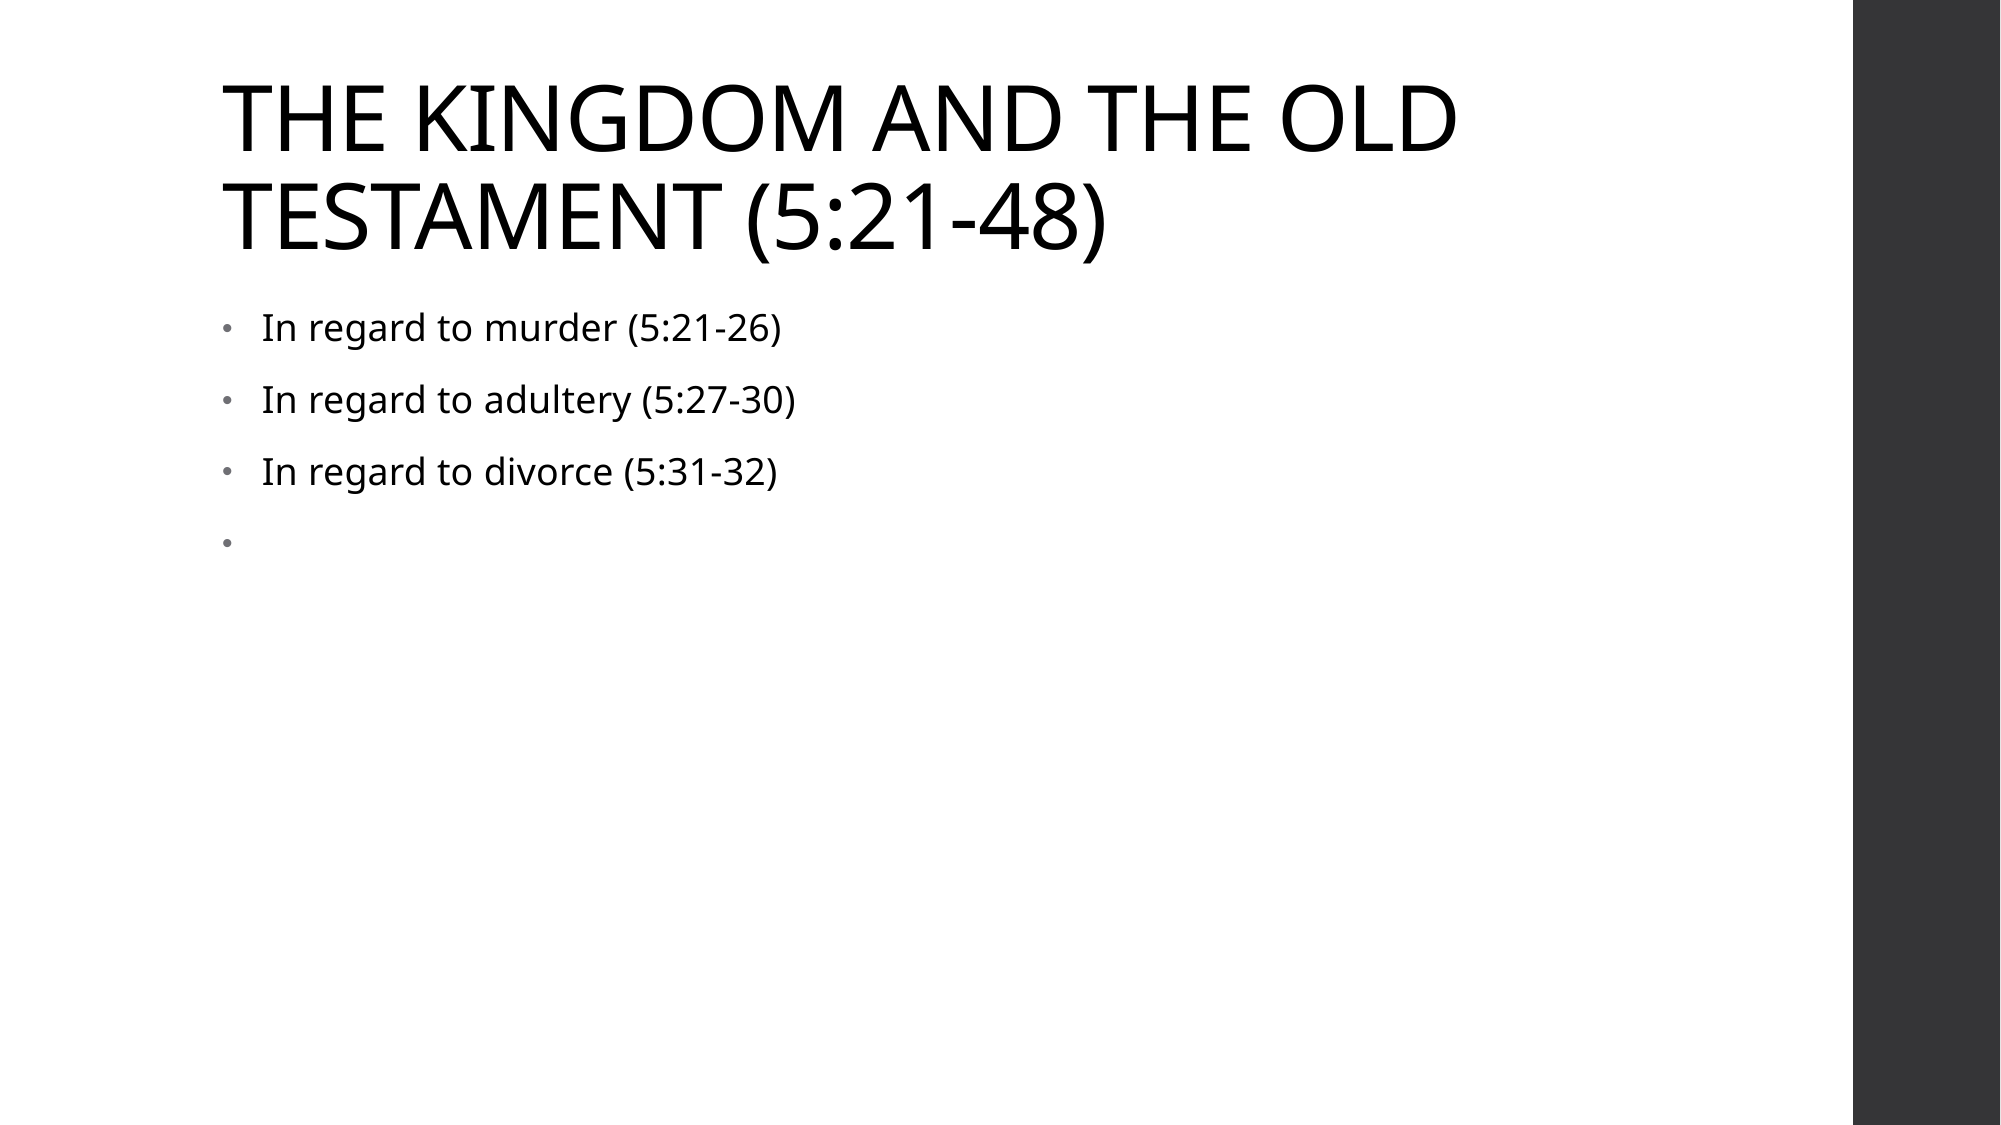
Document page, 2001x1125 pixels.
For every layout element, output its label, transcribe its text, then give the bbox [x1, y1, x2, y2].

title THE KINGDOM AND THE OLD TESTAMENT (5:21-48) [206, 60, 1797, 278]
list In regard to murder (5:21-26) In regard to adultery (5:27-30) In regard to divorce (5:31-32) [206, 299, 1617, 1014]
